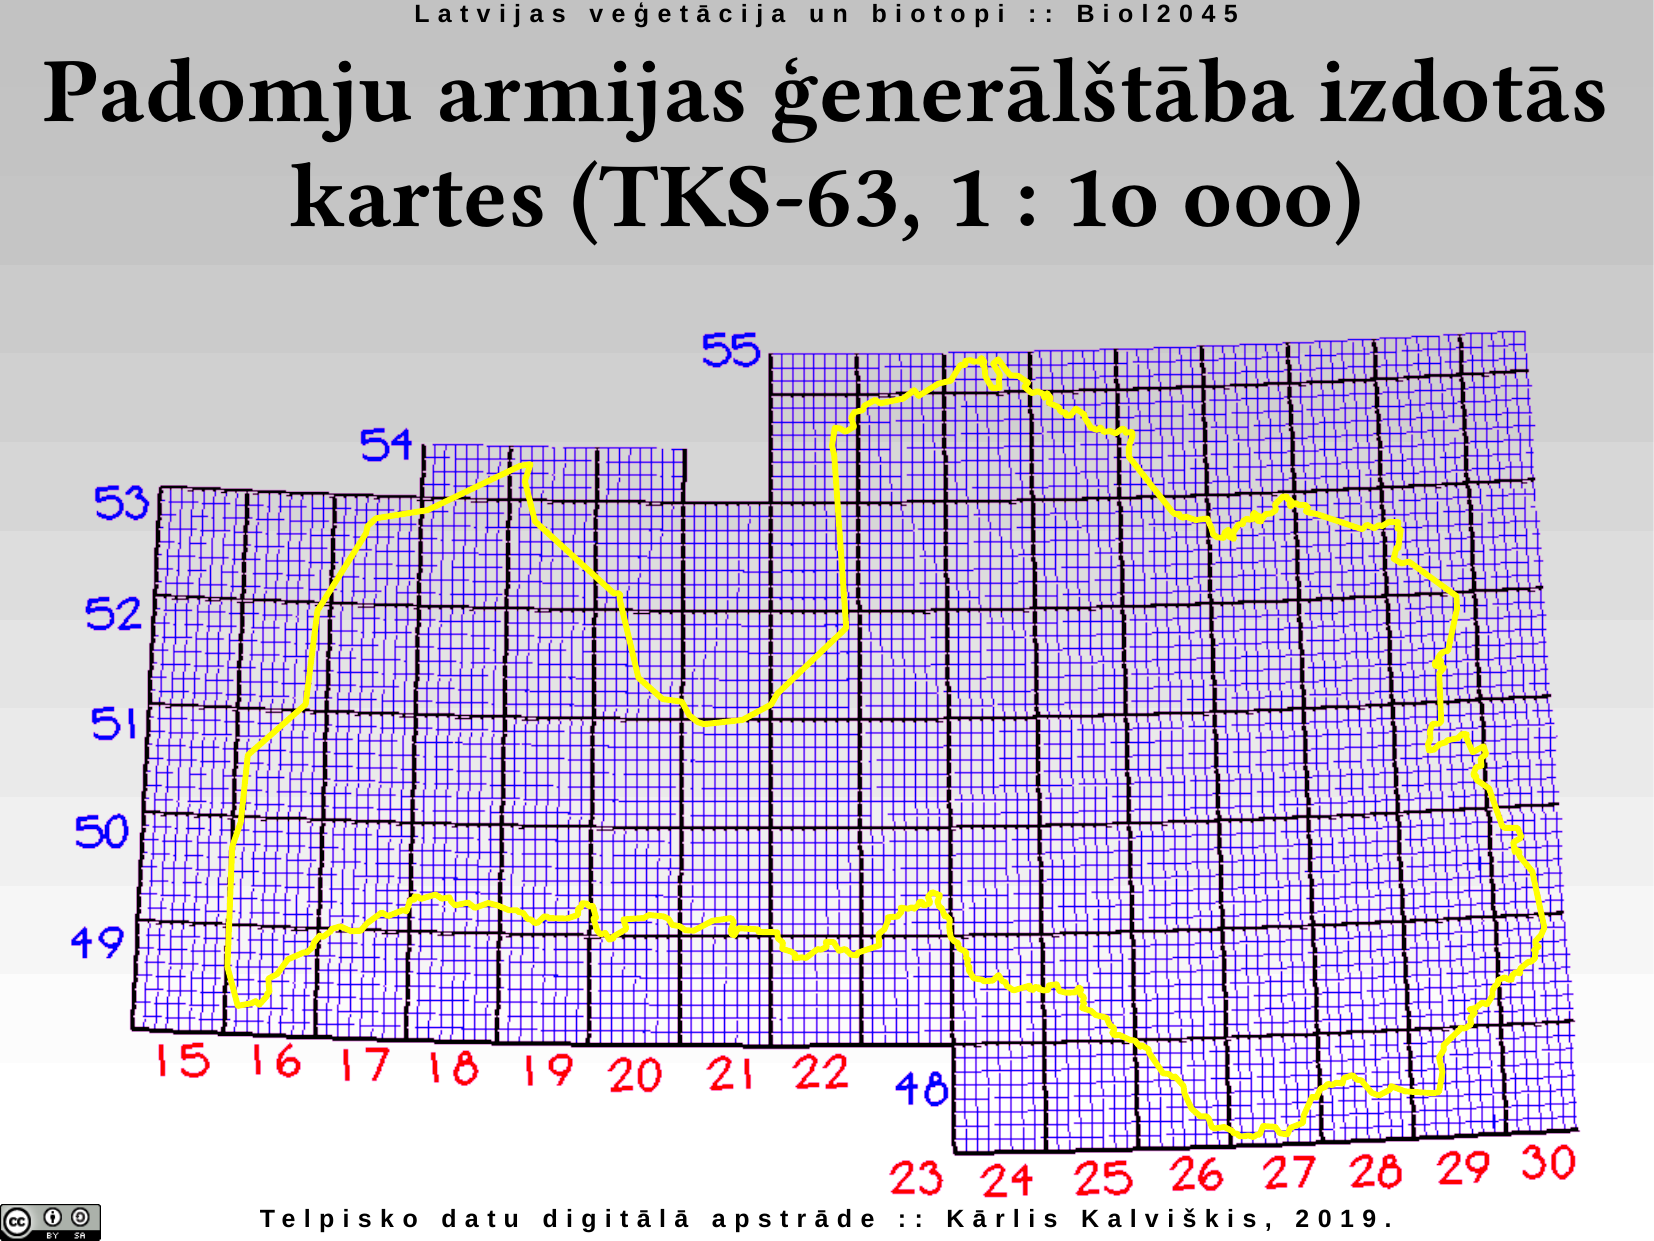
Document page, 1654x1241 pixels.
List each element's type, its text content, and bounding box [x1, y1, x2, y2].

picture [0, 287, 1654, 1241]
title Padomju armijas ģenerālštāba izdotās kartes (TKS-63, 1 : 1o ooo) [0, 1, 1654, 287]
